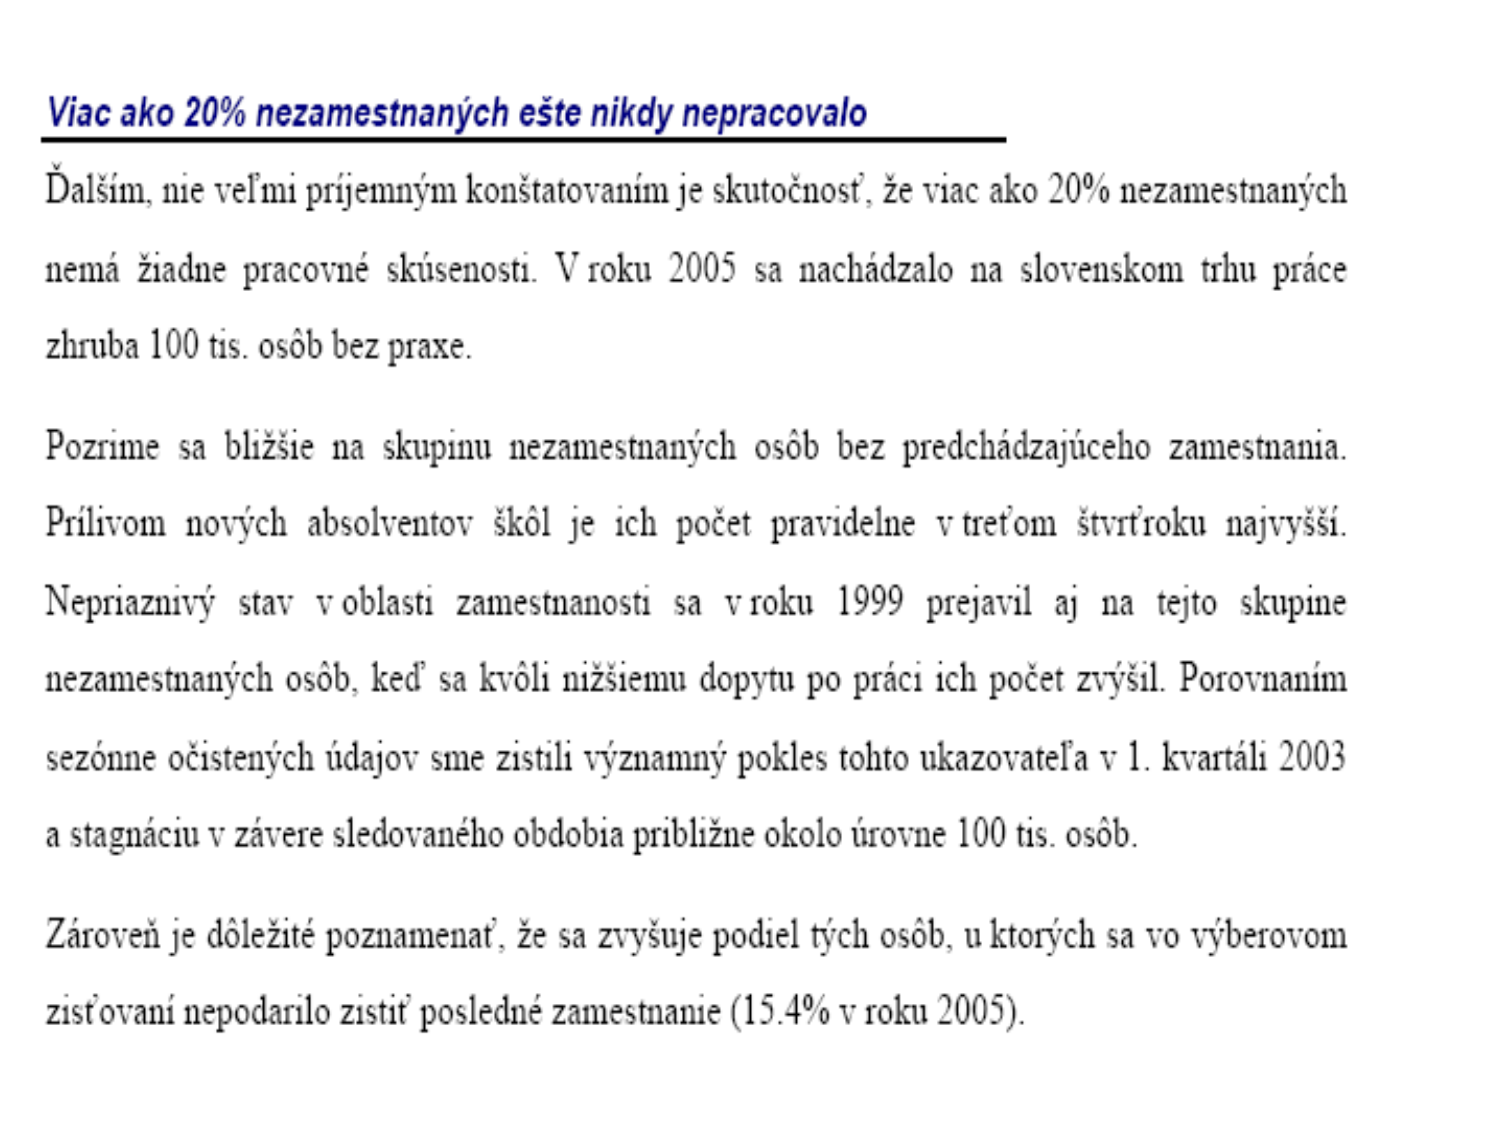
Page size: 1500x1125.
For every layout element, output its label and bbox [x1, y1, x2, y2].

picture [29, 78, 1400, 1083]
